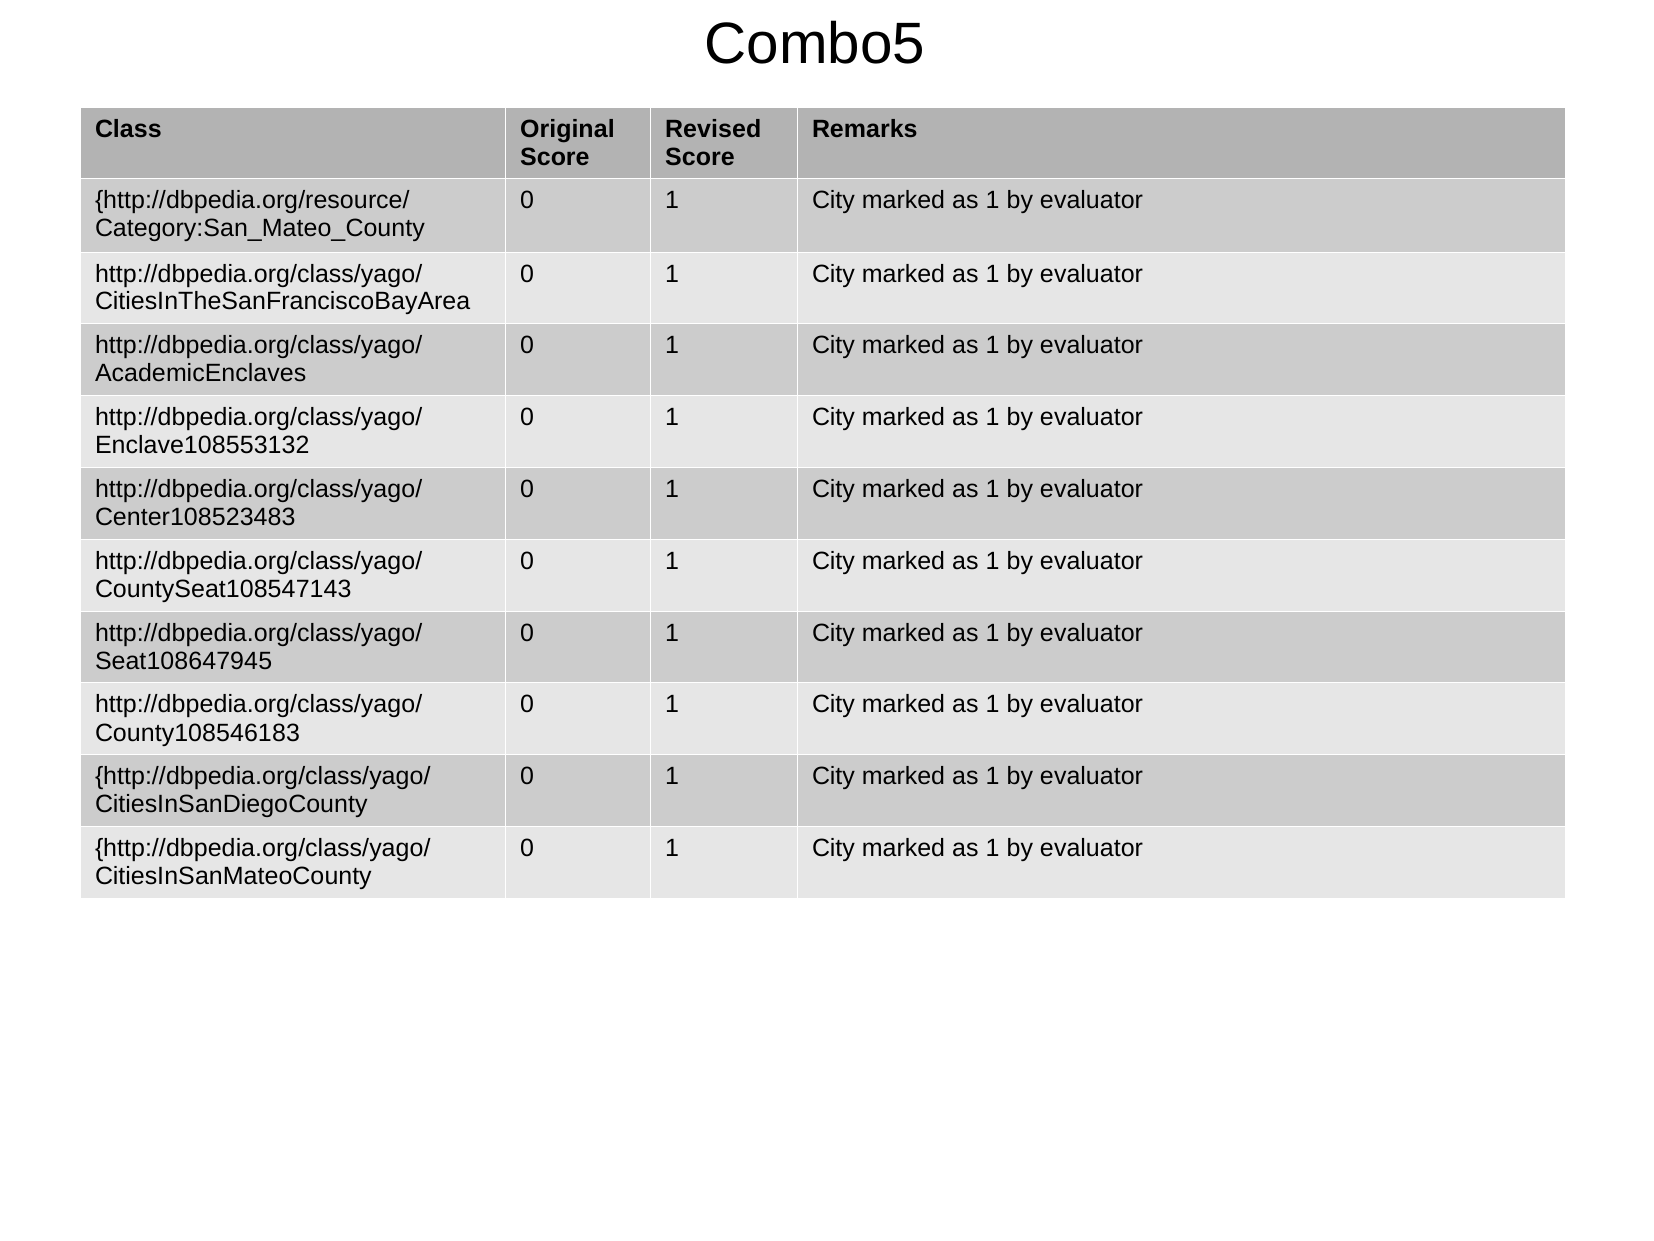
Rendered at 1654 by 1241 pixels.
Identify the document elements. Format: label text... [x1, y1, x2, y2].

table_cell City marked as 1 by evaluator [798, 396, 1565, 467]
table_cell 0 [506, 827, 650, 898]
table_cell 1 [651, 179, 797, 252]
title Combo5 [70, 10, 1560, 76]
table_cell 1 [651, 253, 797, 323]
table_cell 1 [651, 324, 797, 395]
table_cell City marked as 1 by evaluator [798, 755, 1565, 826]
table_cell 0 [506, 179, 650, 252]
table_cell http://dbpedia.org/class/yago/Center108523483 [81, 468, 505, 539]
table_cell http://dbpedia.org/class/yago/County108546183 [81, 683, 505, 754]
table_cell http://dbpedia.org/class/yago/CitiesInTheSanFranciscoBayArea [81, 253, 505, 323]
table_cell 0 [506, 540, 650, 611]
table_cell 1 [651, 468, 797, 539]
table_cell 0 [506, 683, 650, 754]
table_cell 1 [651, 827, 797, 898]
table_cell City marked as 1 by evaluator [798, 324, 1565, 395]
table_cell 0 [506, 253, 650, 323]
table_cell City marked as 1 by evaluator [798, 468, 1565, 539]
table_cell 1 [651, 683, 797, 754]
table_cell City marked as 1 by evaluator [798, 179, 1565, 252]
table_cell City marked as 1 by evaluator [798, 253, 1565, 323]
table_cell City marked as 1 by evaluator [798, 827, 1565, 898]
table_cell {http://dbpedia.org/resource/Category:San_Mateo_County [81, 179, 505, 252]
table_header Revised Score [651, 108, 797, 178]
table_cell http://dbpedia.org/class/yago/CountySeat108547143 [81, 540, 505, 611]
table_cell 0 [506, 755, 650, 826]
table_cell 1 [651, 755, 797, 826]
table_cell {http://dbpedia.org/class/yago/CitiesInSanMateoCounty [81, 827, 505, 898]
table_cell 0 [506, 324, 650, 395]
table_cell 1 [651, 540, 797, 611]
table_header Original Score [506, 108, 650, 178]
table_cell 0 [506, 396, 650, 467]
table_cell http://dbpedia.org/class/yago/Seat108647945 [81, 612, 505, 682]
table_cell {http://dbpedia.org/class/yago/CitiesInSanDiegoCounty [81, 755, 505, 826]
table_cell http://dbpedia.org/class/yago/Enclave108553132 [81, 396, 505, 467]
table_cell City marked as 1 by evaluator [798, 540, 1565, 611]
table_cell 1 [651, 612, 797, 682]
table_cell http://dbpedia.org/class/yago/AcademicEnclaves [81, 324, 505, 395]
table_cell 1 [651, 396, 797, 467]
table_header Class [81, 108, 505, 178]
table_cell City marked as 1 by evaluator [798, 683, 1565, 754]
table_cell 0 [506, 612, 650, 682]
table_cell City marked as 1 by evaluator [798, 612, 1565, 682]
table_cell 0 [506, 468, 650, 539]
table_header Remarks [798, 108, 1565, 178]
